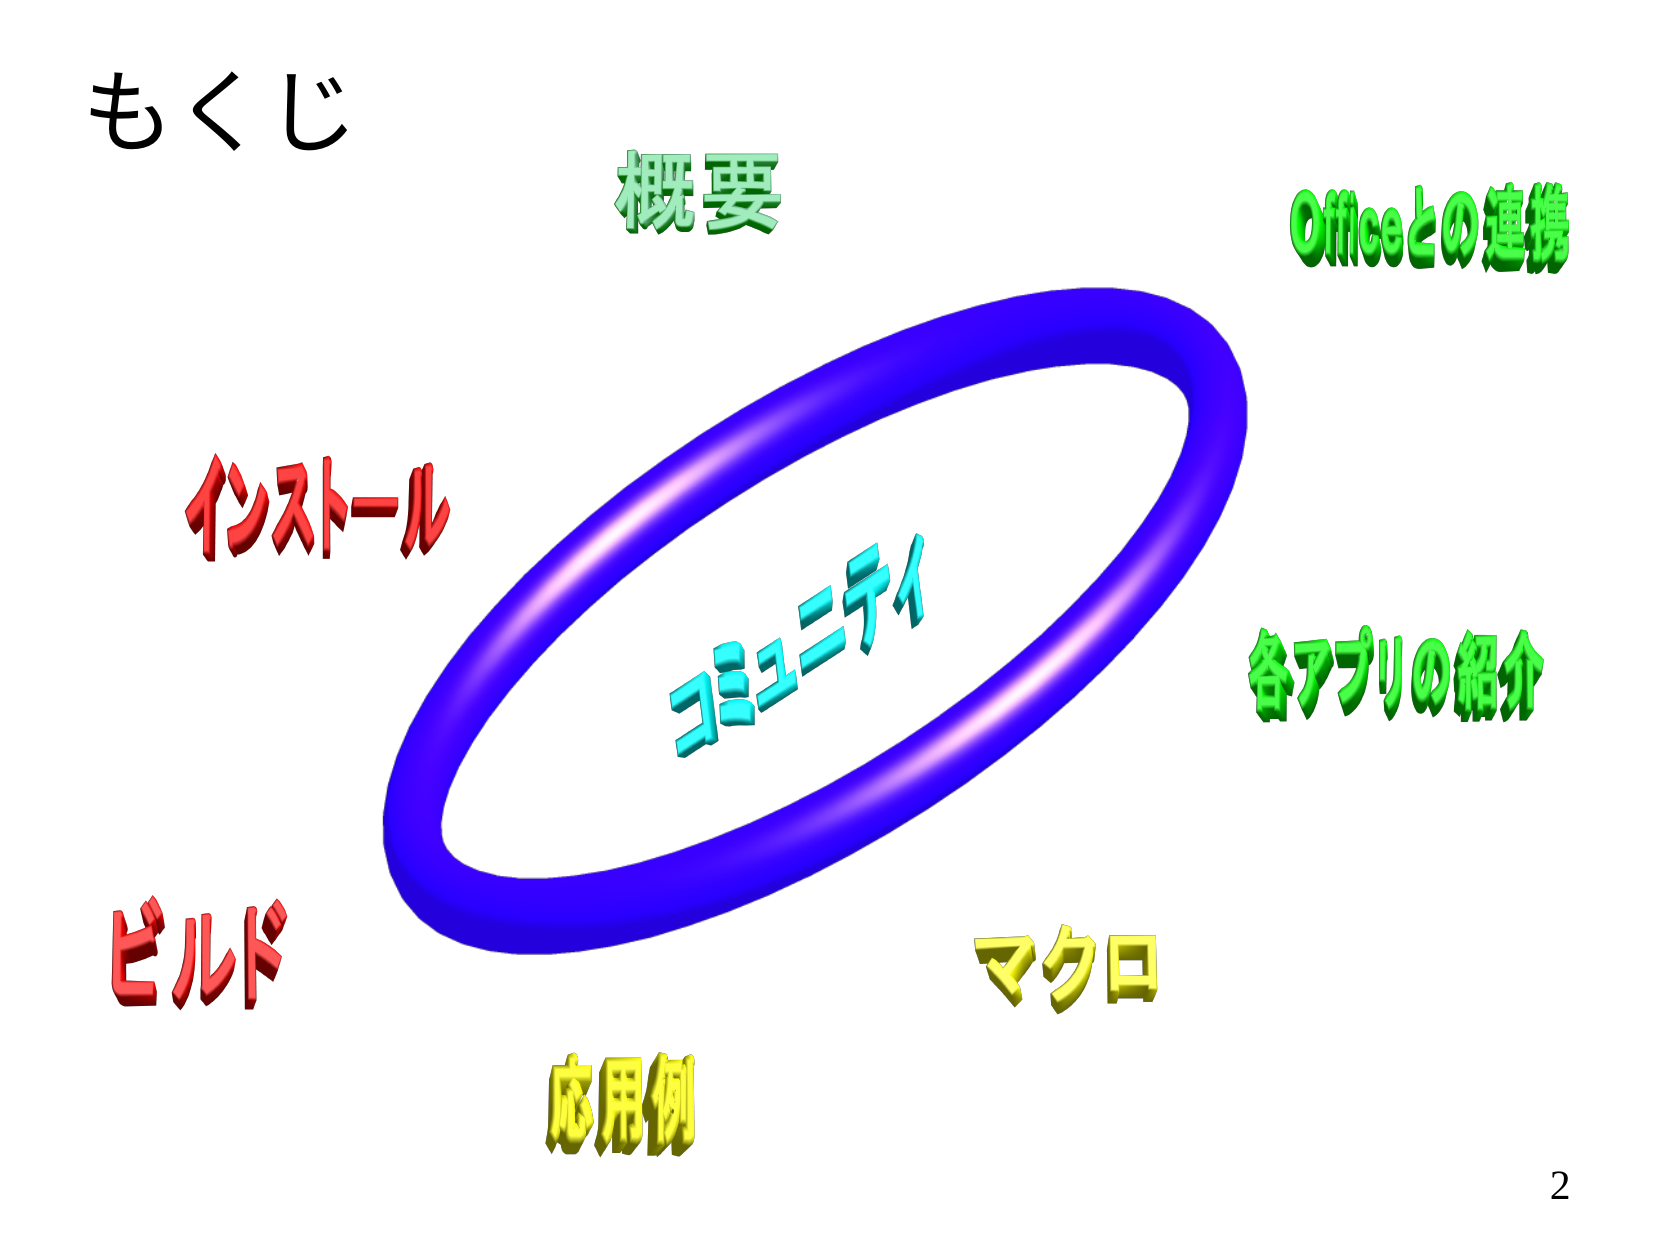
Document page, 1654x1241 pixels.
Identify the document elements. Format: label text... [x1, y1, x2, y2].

title もくじ [82, 0, 1623, 213]
